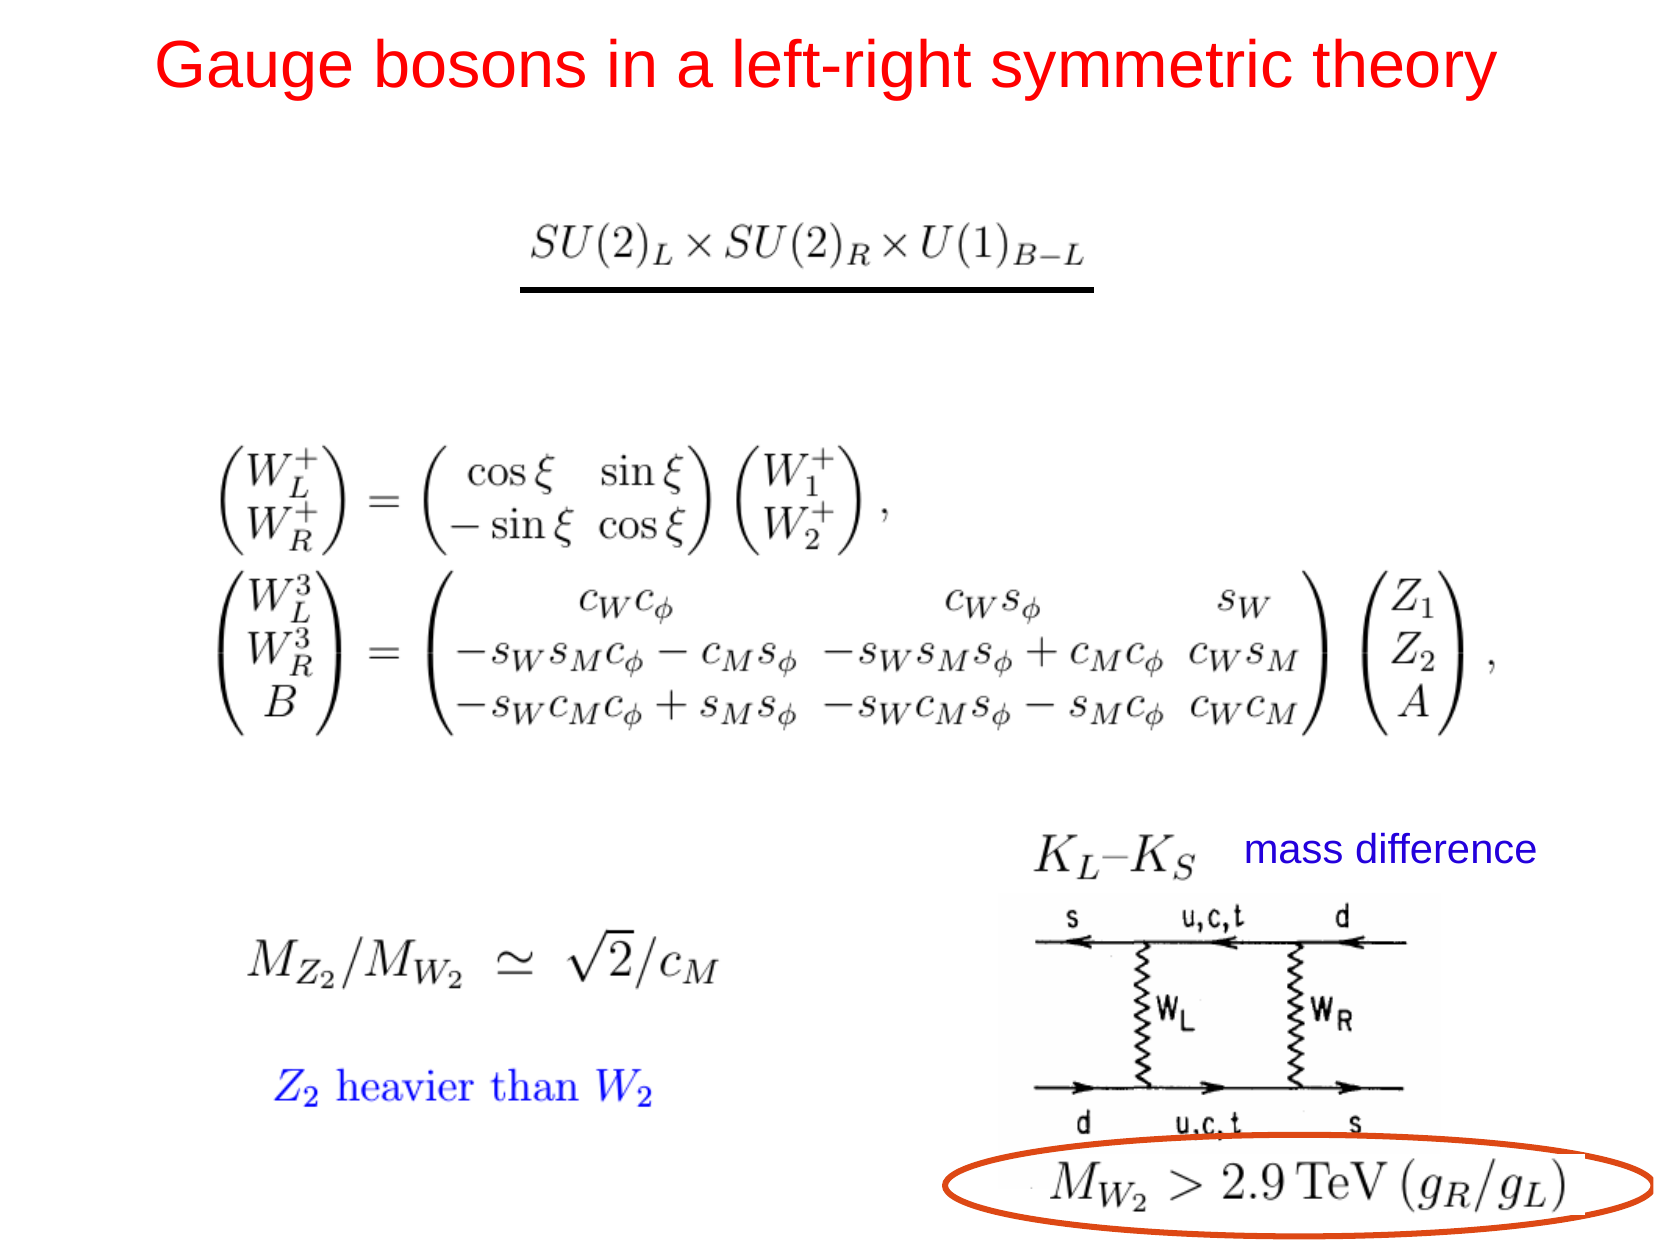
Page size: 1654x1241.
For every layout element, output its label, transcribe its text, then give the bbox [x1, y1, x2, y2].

title Gauge bosons in a left-right symmetric theory [83, 0, 1572, 168]
picture [258, 1038, 706, 1141]
picture [998, 893, 1441, 1155]
text_box mass difference [1193, 818, 1614, 886]
picture [998, 1138, 1585, 1215]
picture [135, 429, 1576, 766]
picture [519, 210, 1131, 276]
picture [232, 921, 736, 991]
picture [1012, 819, 1220, 892]
